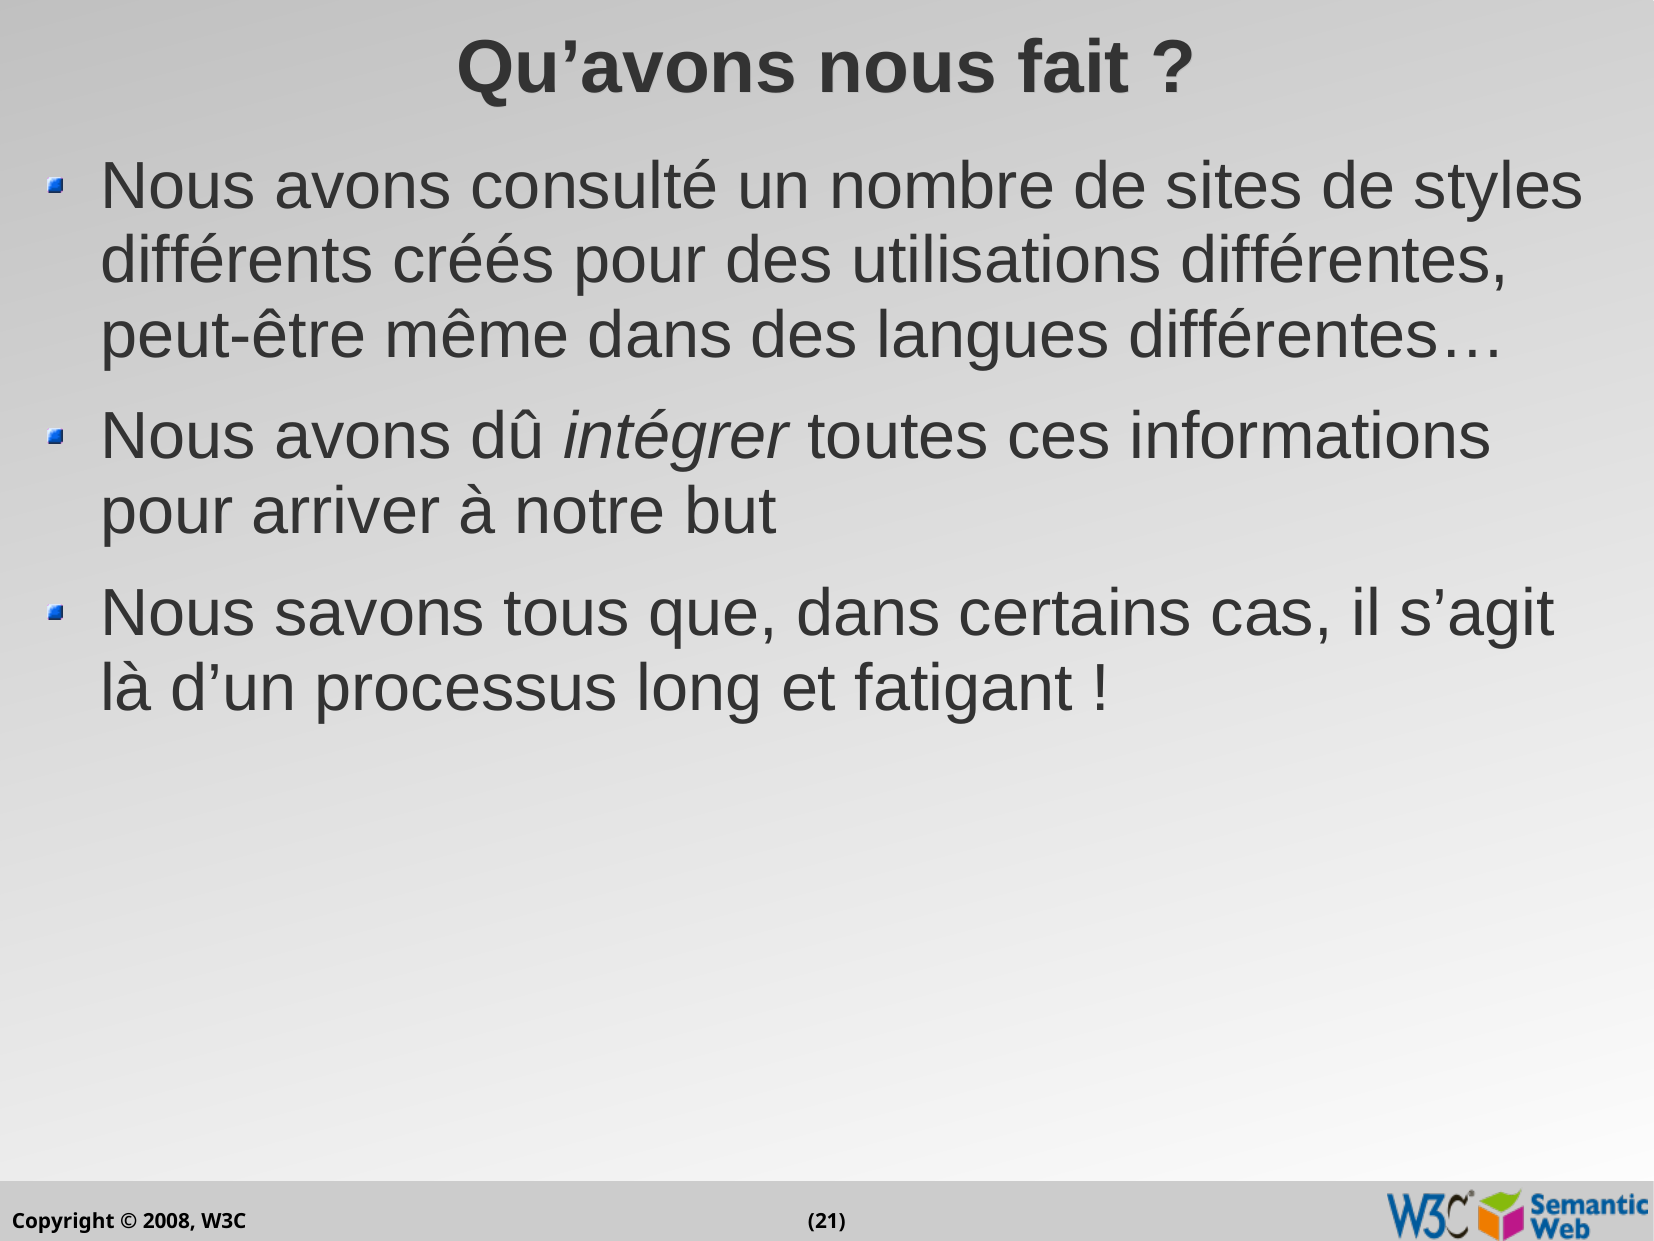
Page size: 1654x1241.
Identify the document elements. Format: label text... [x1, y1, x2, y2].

list Nous avons consulté un nombre de sites de styles différents créés pour des utilisations différentes, peut-être même dans des langues différentes… Nous avons dû intégrer toutes ces informations pour arriver à notre but Nous savons tous que, dans certains cas, il s’agit là d’un processus long et fatigant ! [29, 147, 1624, 1134]
title Qu’avons nous fait ? [0, 5, 1654, 125]
picture [1387, 1187, 1648, 1241]
